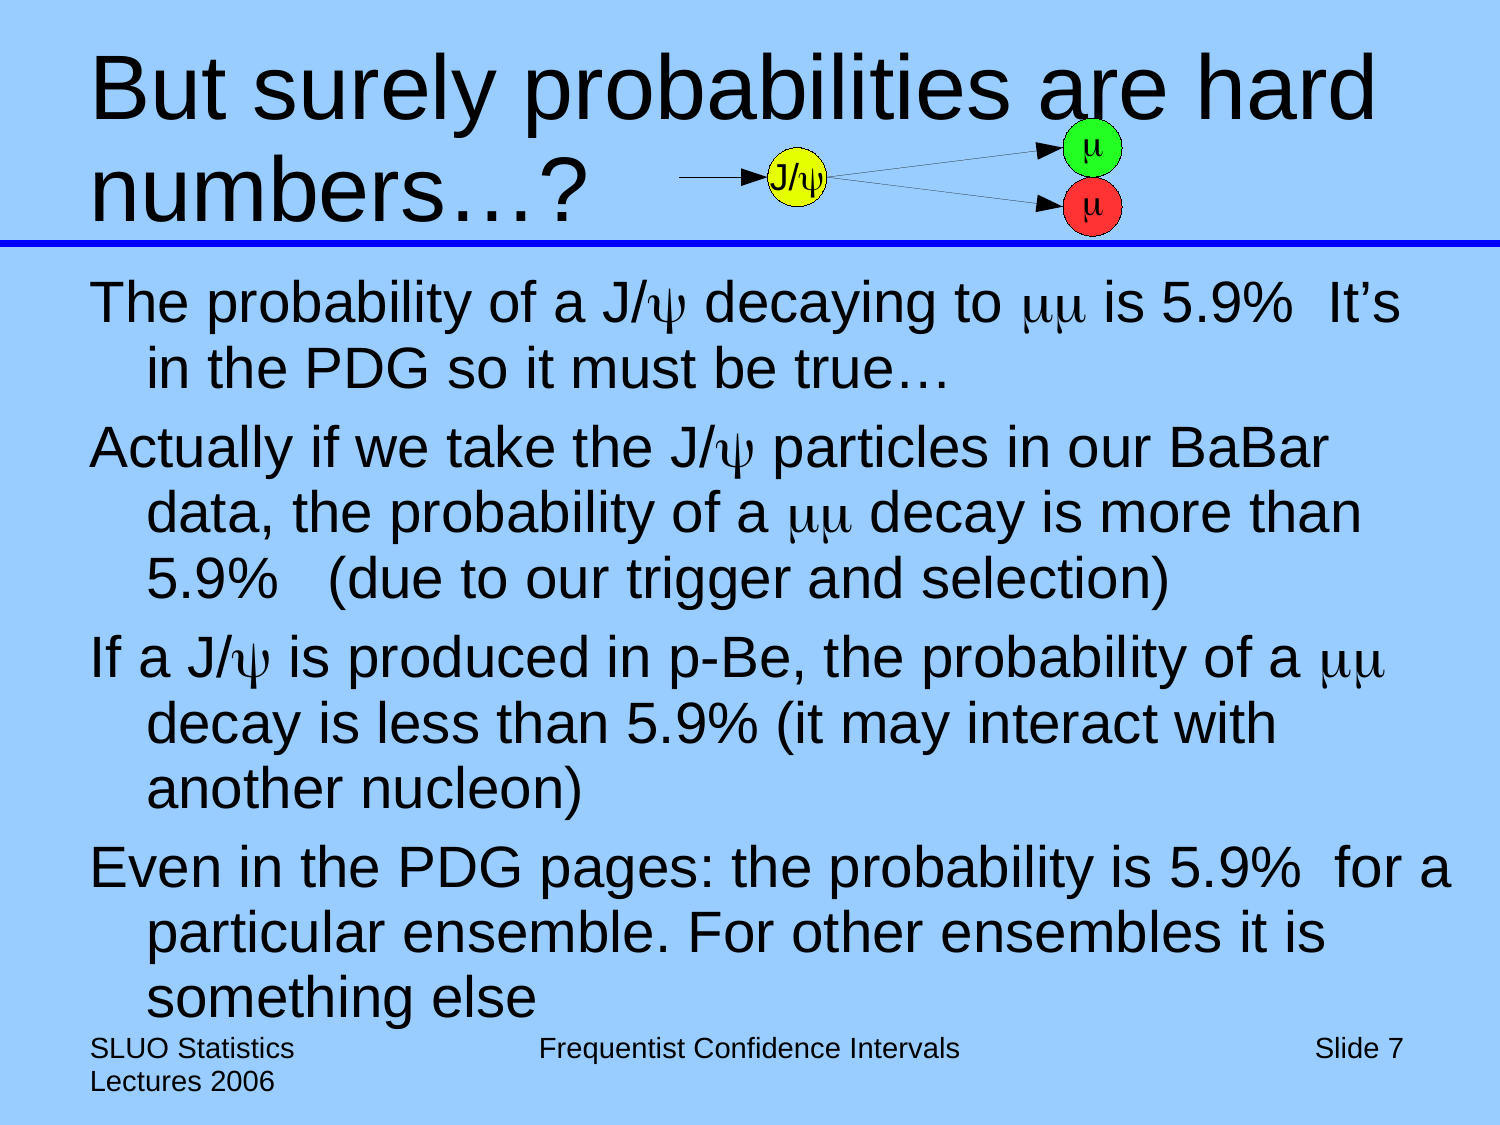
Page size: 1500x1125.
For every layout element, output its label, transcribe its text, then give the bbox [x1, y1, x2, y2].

text_box  [1062, 177, 1123, 237]
title But surely probabilities are hard numbers…? [75, 28, 1426, 250]
text_box  [1062, 118, 1123, 177]
text_box J/ [767, 147, 827, 207]
list The probability of a J/ decaying to  is 5.9% It’s in the PDG so it must be true… Actually if we take the J/ particles in our BaBar data, the probability of a mm decay is more than 5.9% (due to our trigger and selection) If a J/ is produced in p-Be, the probability of a  decay is less than 5.9% (it may interact with another nucleon) Even in the PDG pages: the probability is 5.9% for a particular ensemble. For other ensembles it is something else [75, 262, 1477, 1062]
